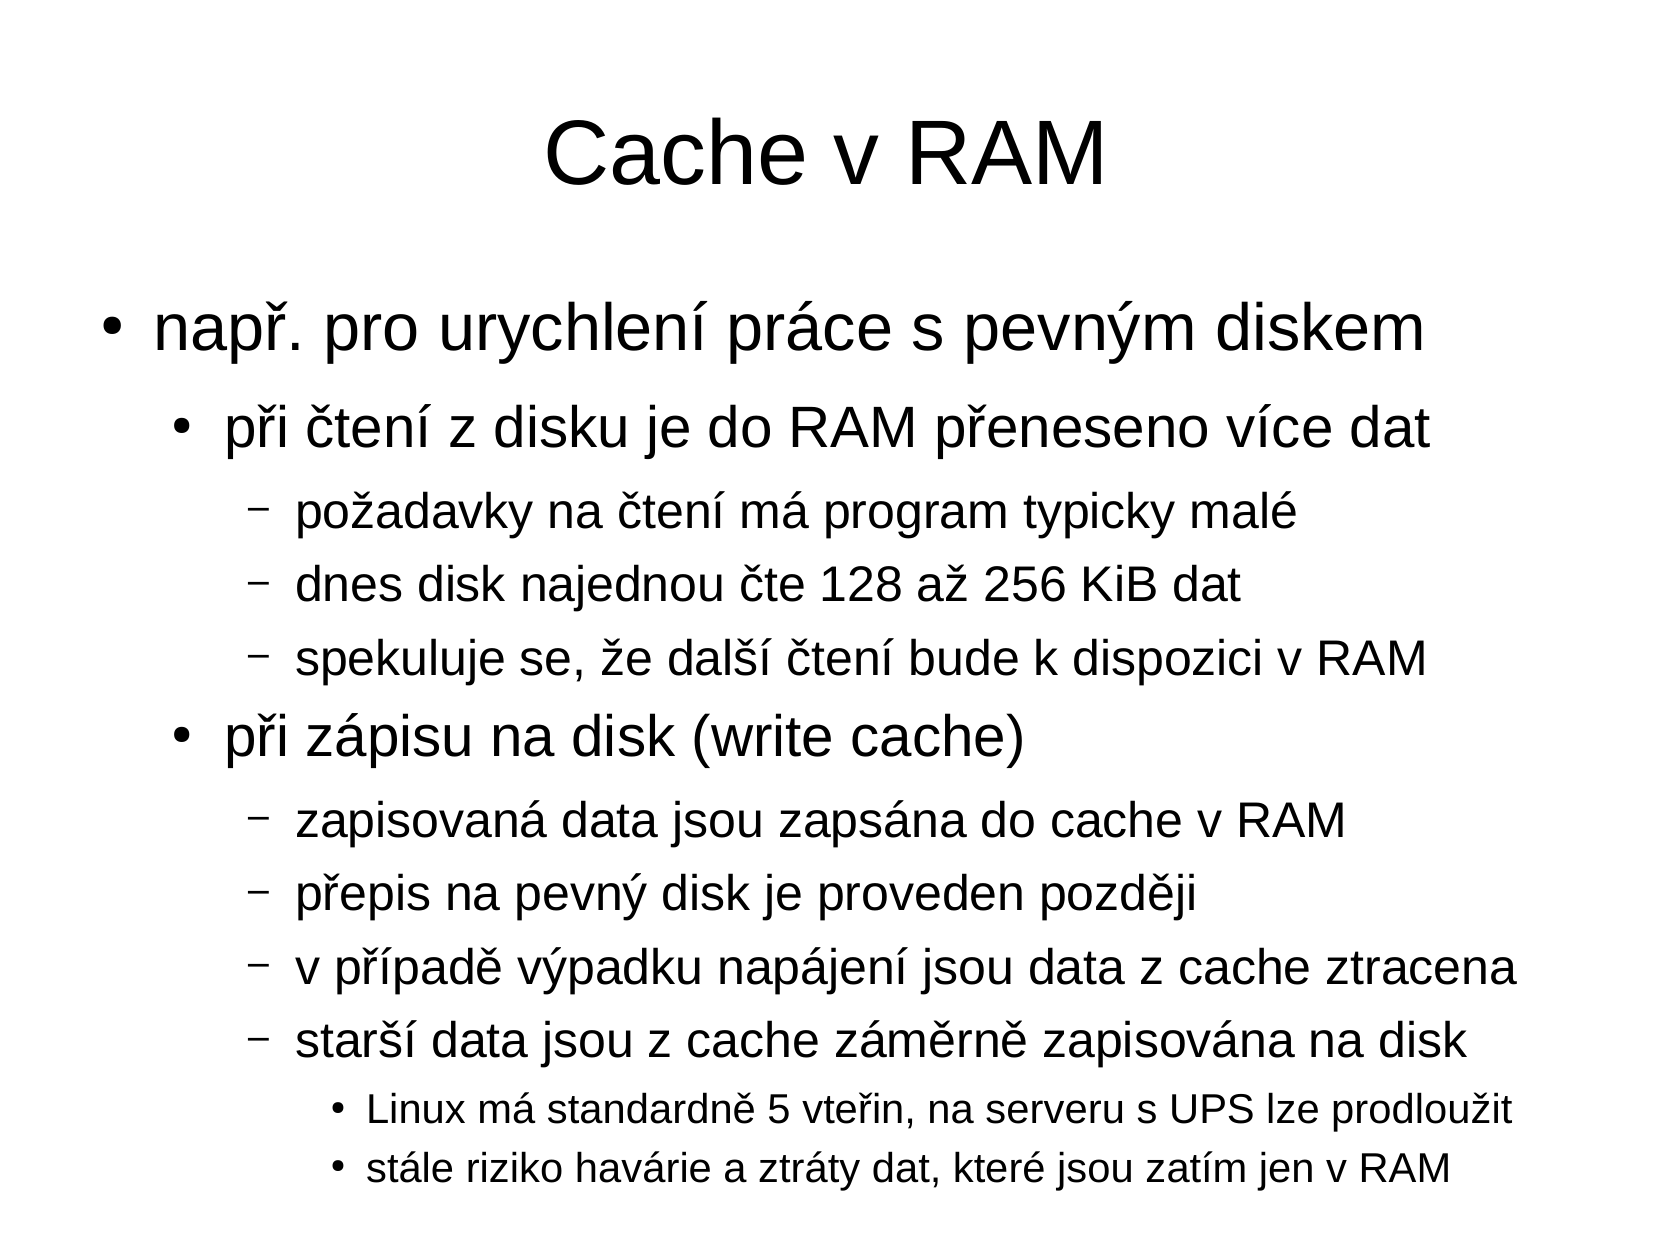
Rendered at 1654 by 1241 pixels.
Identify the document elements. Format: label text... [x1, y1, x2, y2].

list např. pro urychlení práce s pevným diskem při čtení z disku je do RAM přeneseno více dat požadavky na čtení má program typicky malé dnes disk najednou čte 128 až 256 KiB dat spekuluje se, že další čtení bude k dispozici v RAM při zápisu na disk (write cache) zapisovaná data jsou zapsána do cache v RAM přepis na pevný disk je proveden později v případě výpadku napájení jsou data z cache ztracena starší data jsou z cache záměrně zapisována na disk Linux má standardně 5 vteřin, na serveru s UPS lze prodloužit stále riziko havárie a ztráty dat, které jsou zatím jen v RAM [82, 290, 1571, 1191]
title Cache v RAM [82, 49, 1571, 257]
